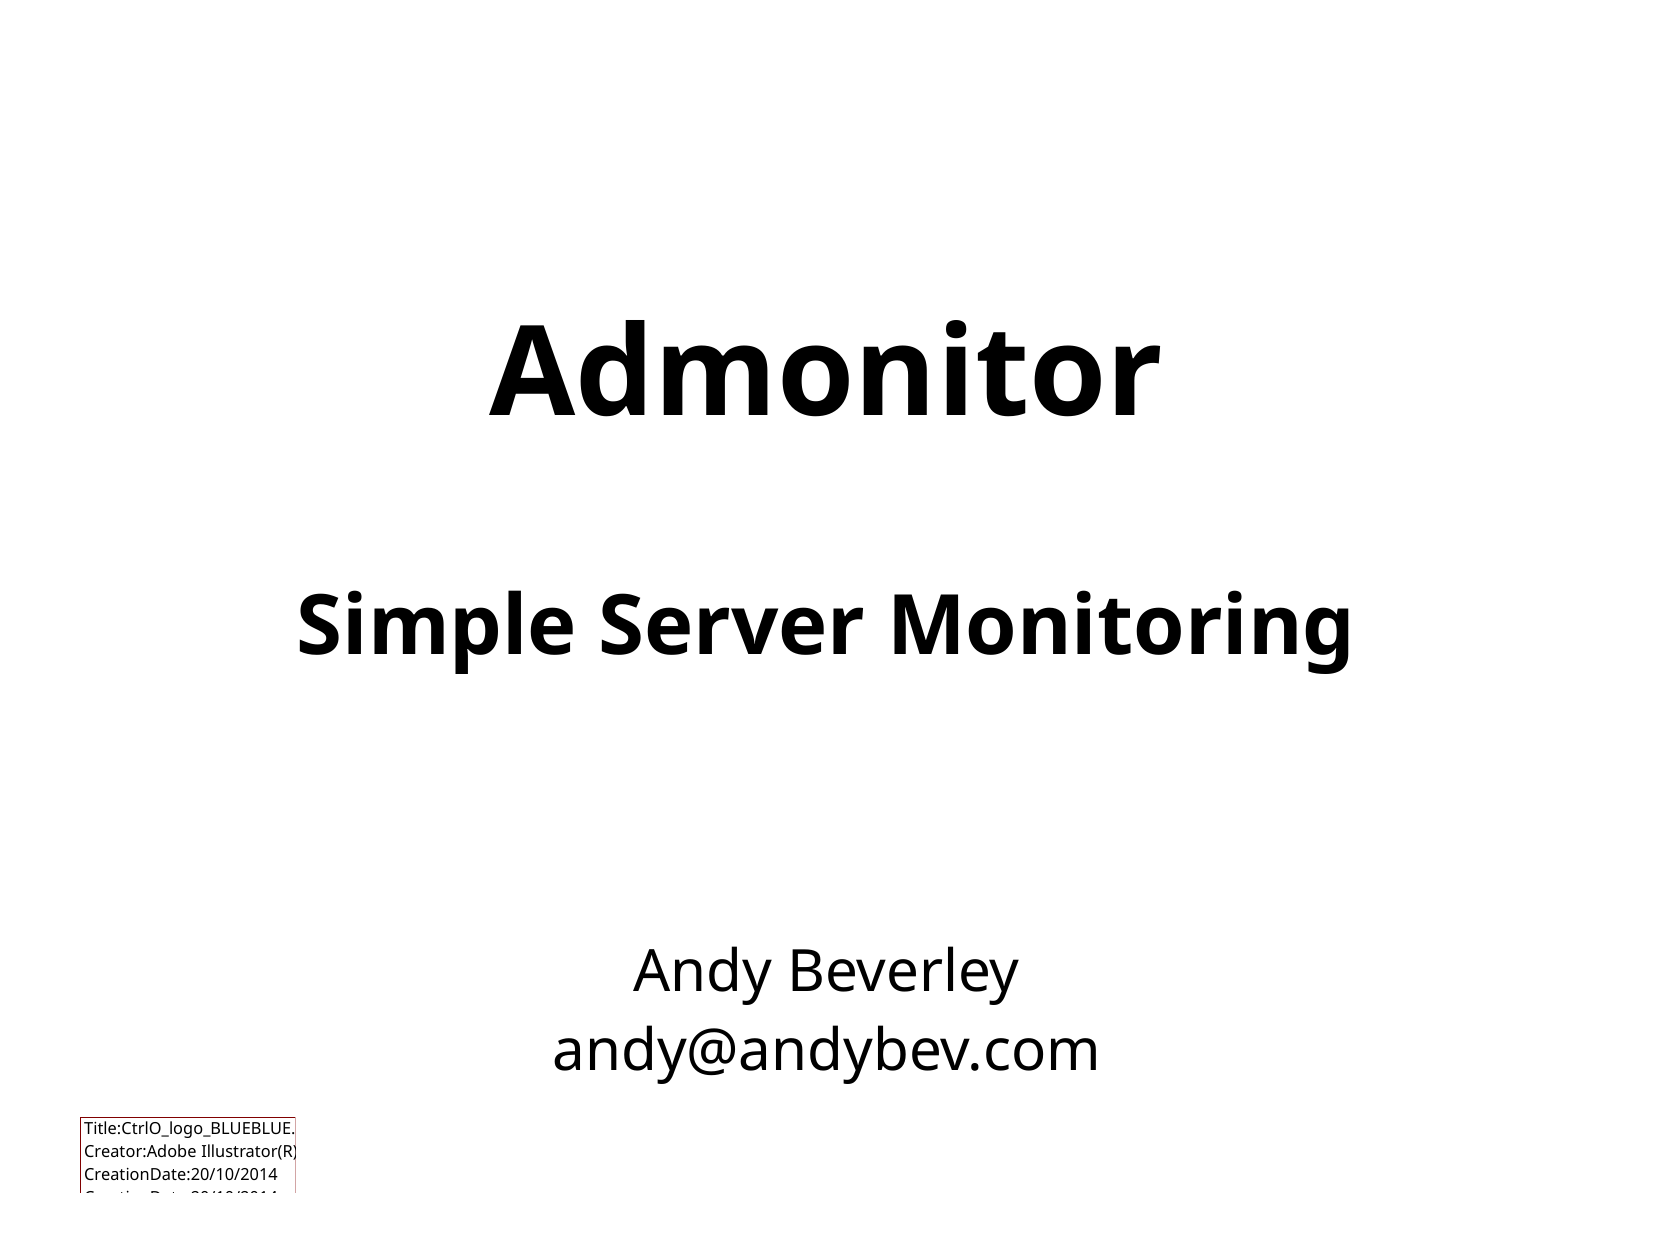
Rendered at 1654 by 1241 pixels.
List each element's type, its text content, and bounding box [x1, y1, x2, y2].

title Admonitor Simple Server Monitoring Andy Beverley andy@andybev.com [82, 269, 1571, 1100]
